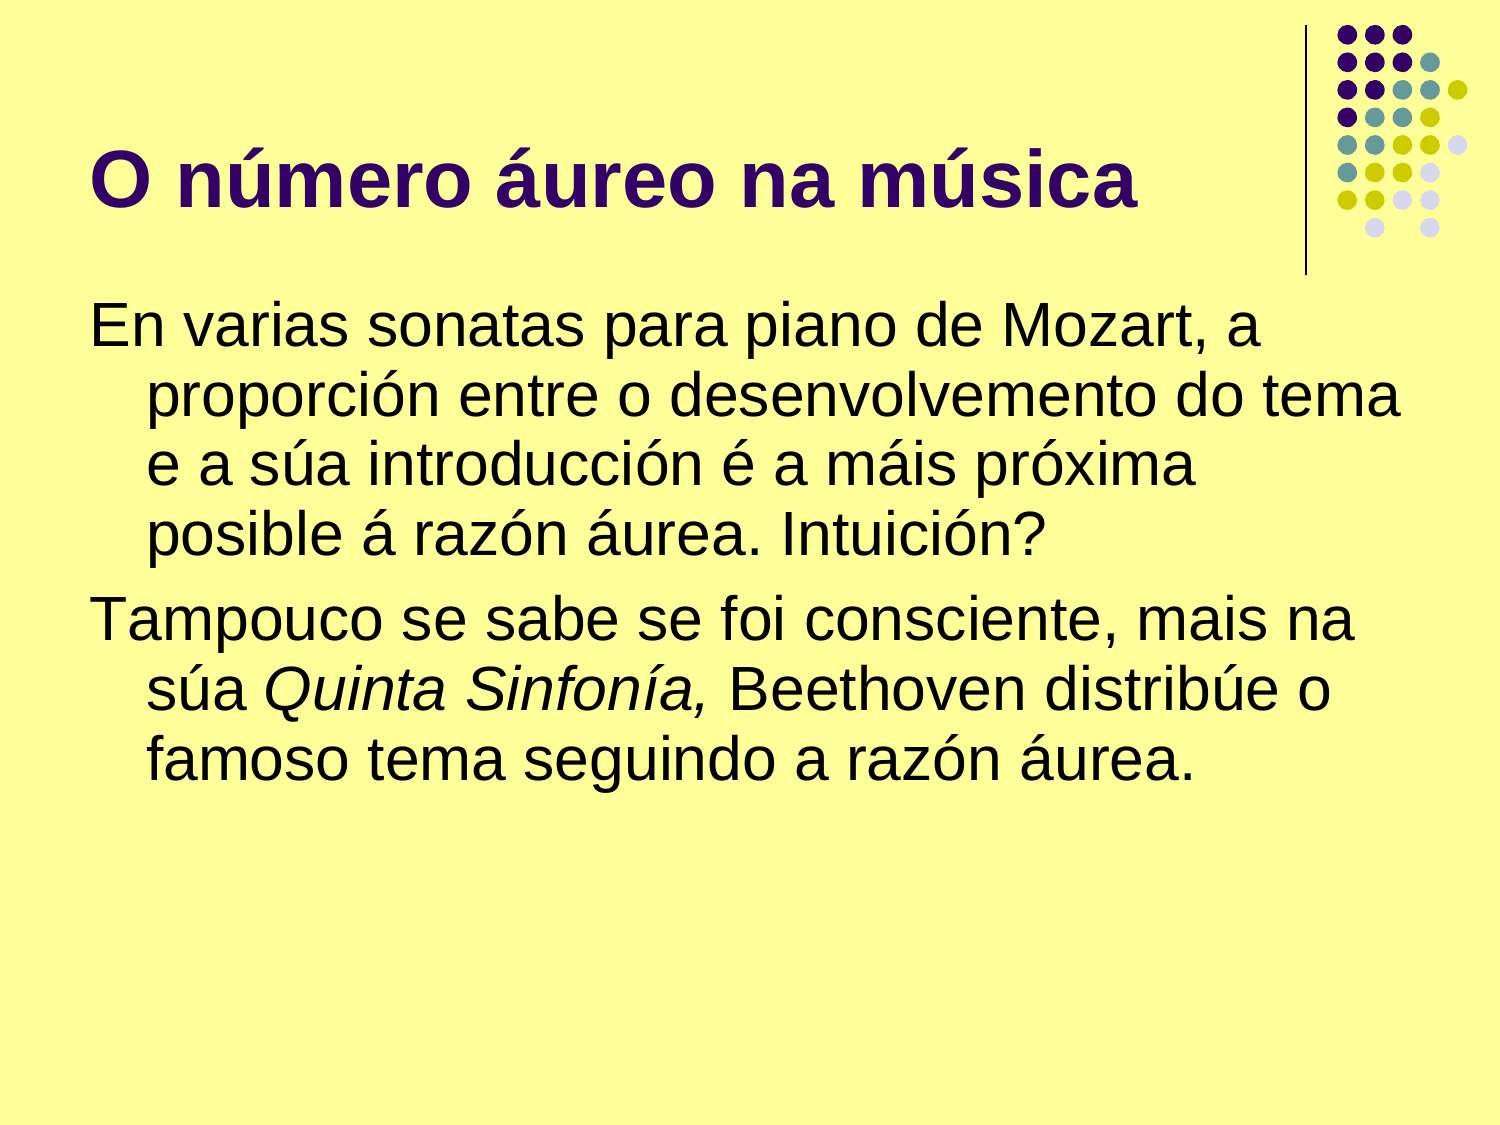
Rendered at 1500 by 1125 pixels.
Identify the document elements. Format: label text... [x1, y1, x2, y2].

title O número áureo na música [74, 20, 1313, 233]
list En varias sonatas para piano de Mozart, a proporción entre o desenvolvemento do tema e a súa introducción é a máis próxima posible á razón áurea. Intuición? Tampouco se sabe se foi consciente, mais na súa Quinta Sinfonía, Beethoven distribúe o famoso tema seguindo a razón áurea. [75, 282, 1426, 1006]
